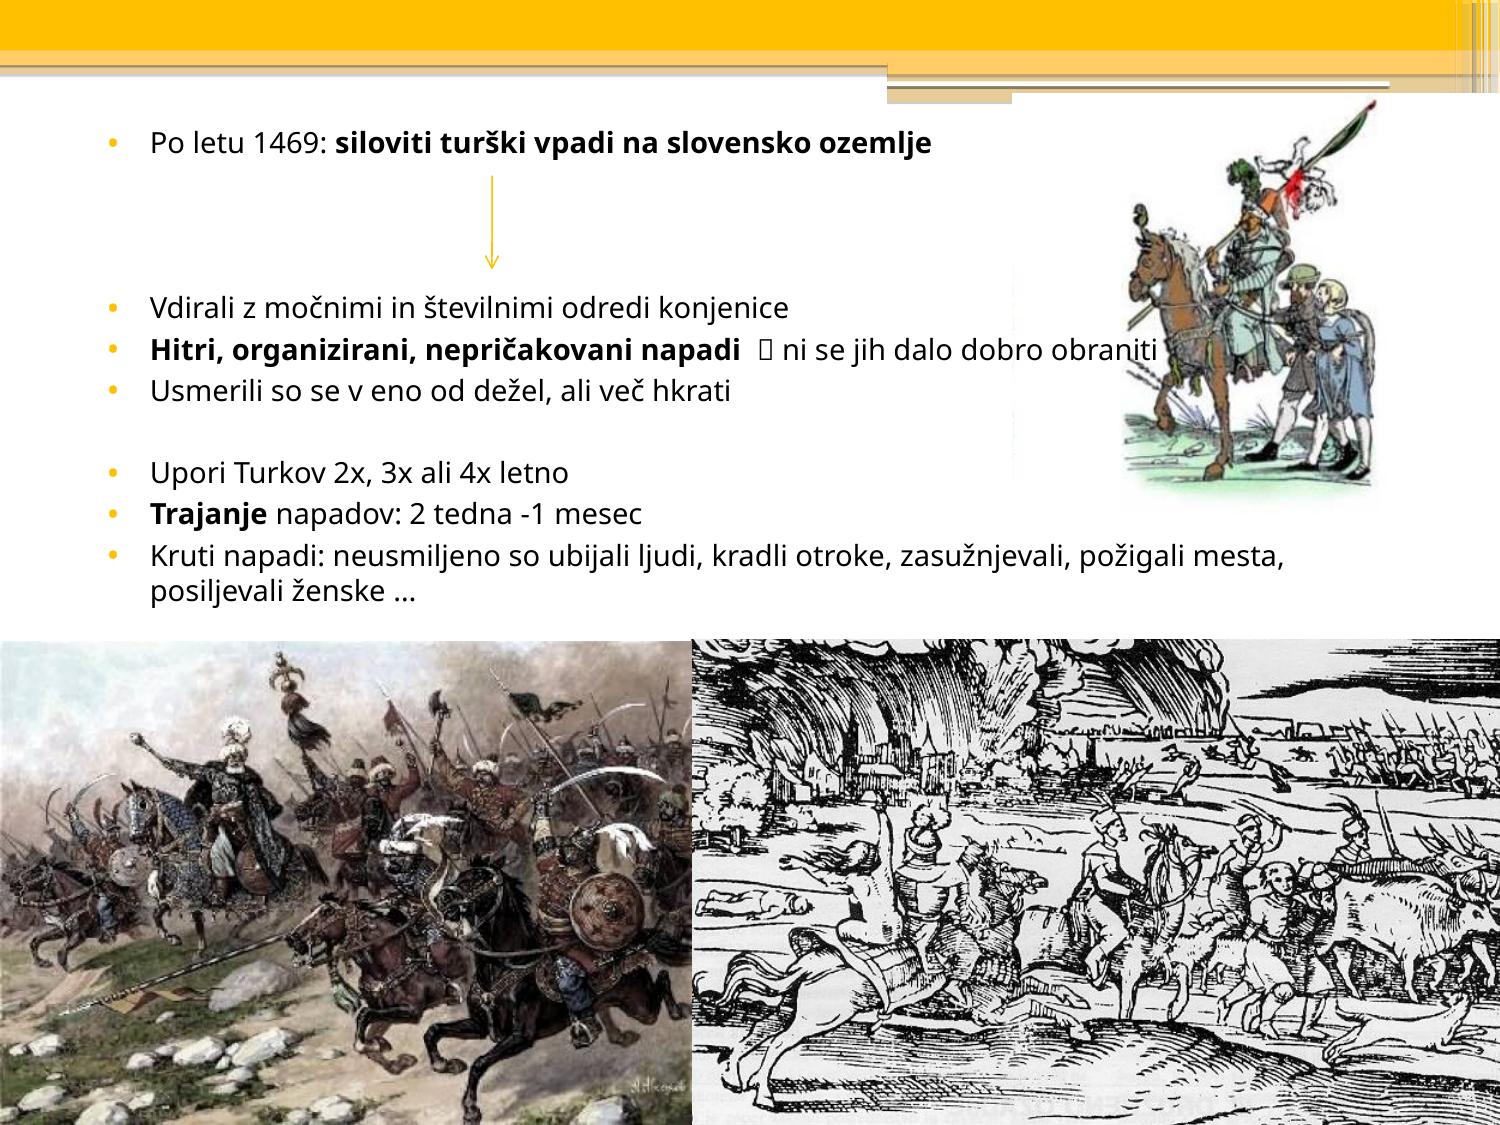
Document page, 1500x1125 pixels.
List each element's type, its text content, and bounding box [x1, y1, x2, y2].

picture [1012, 93, 1500, 515]
list Po letu 1469: siloviti turški vpadi na slovensko ozemlje Vdirali z močnimi in številnimi odredi konjenice Hitri, organizirani, nepričakovani napadi  ni se jih dalo dobro obraniti Usmerili so se v eno od dežel, ali več hkrati Upori Turkov 2x, 3x ali 4x letno Trajanje napadov: 2 tedna -1 mesec Kruti napadi: neusmiljeno so ubijali ljudi, kradli otroke, zasužnjevali, požigali mesta, posiljevali ženske … [75, 117, 1425, 641]
picture [0, 639, 1500, 1125]
